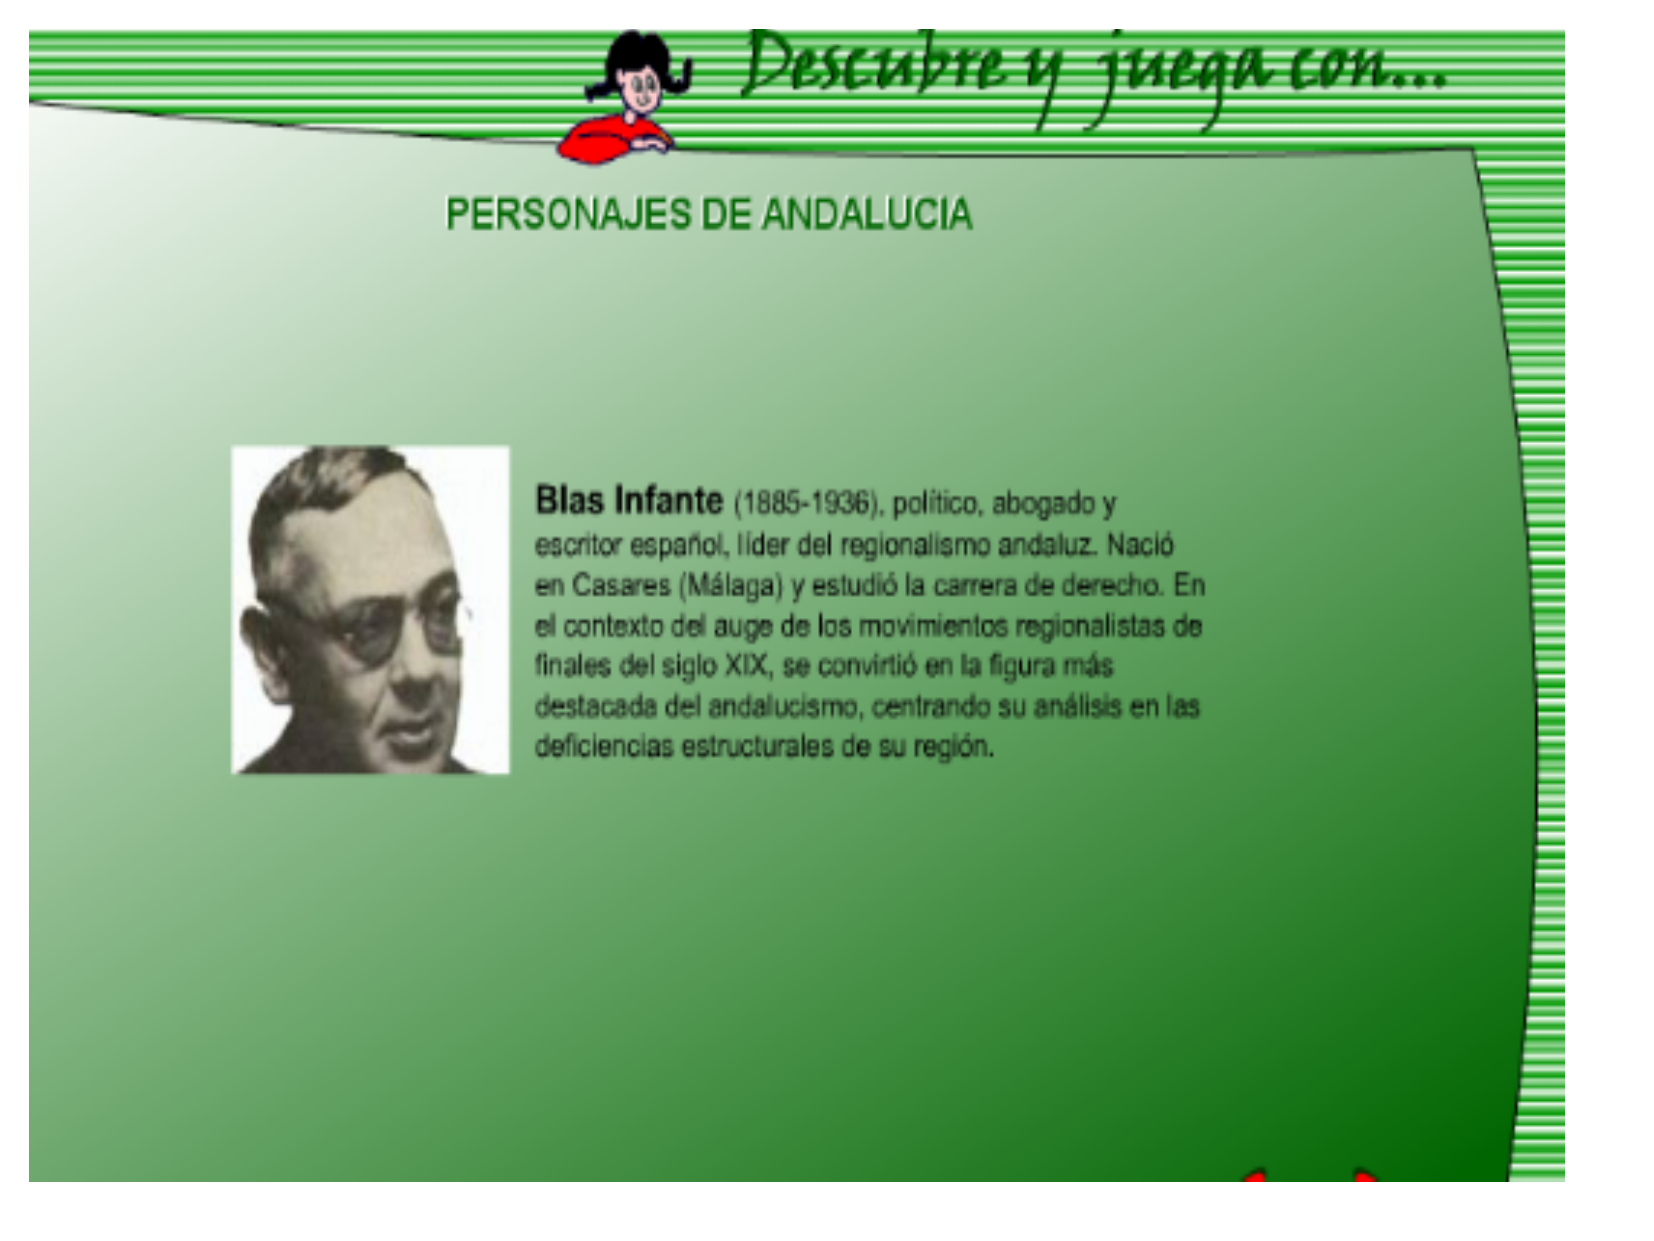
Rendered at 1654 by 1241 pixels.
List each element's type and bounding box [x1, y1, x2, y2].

picture [29, 29, 1565, 1182]
